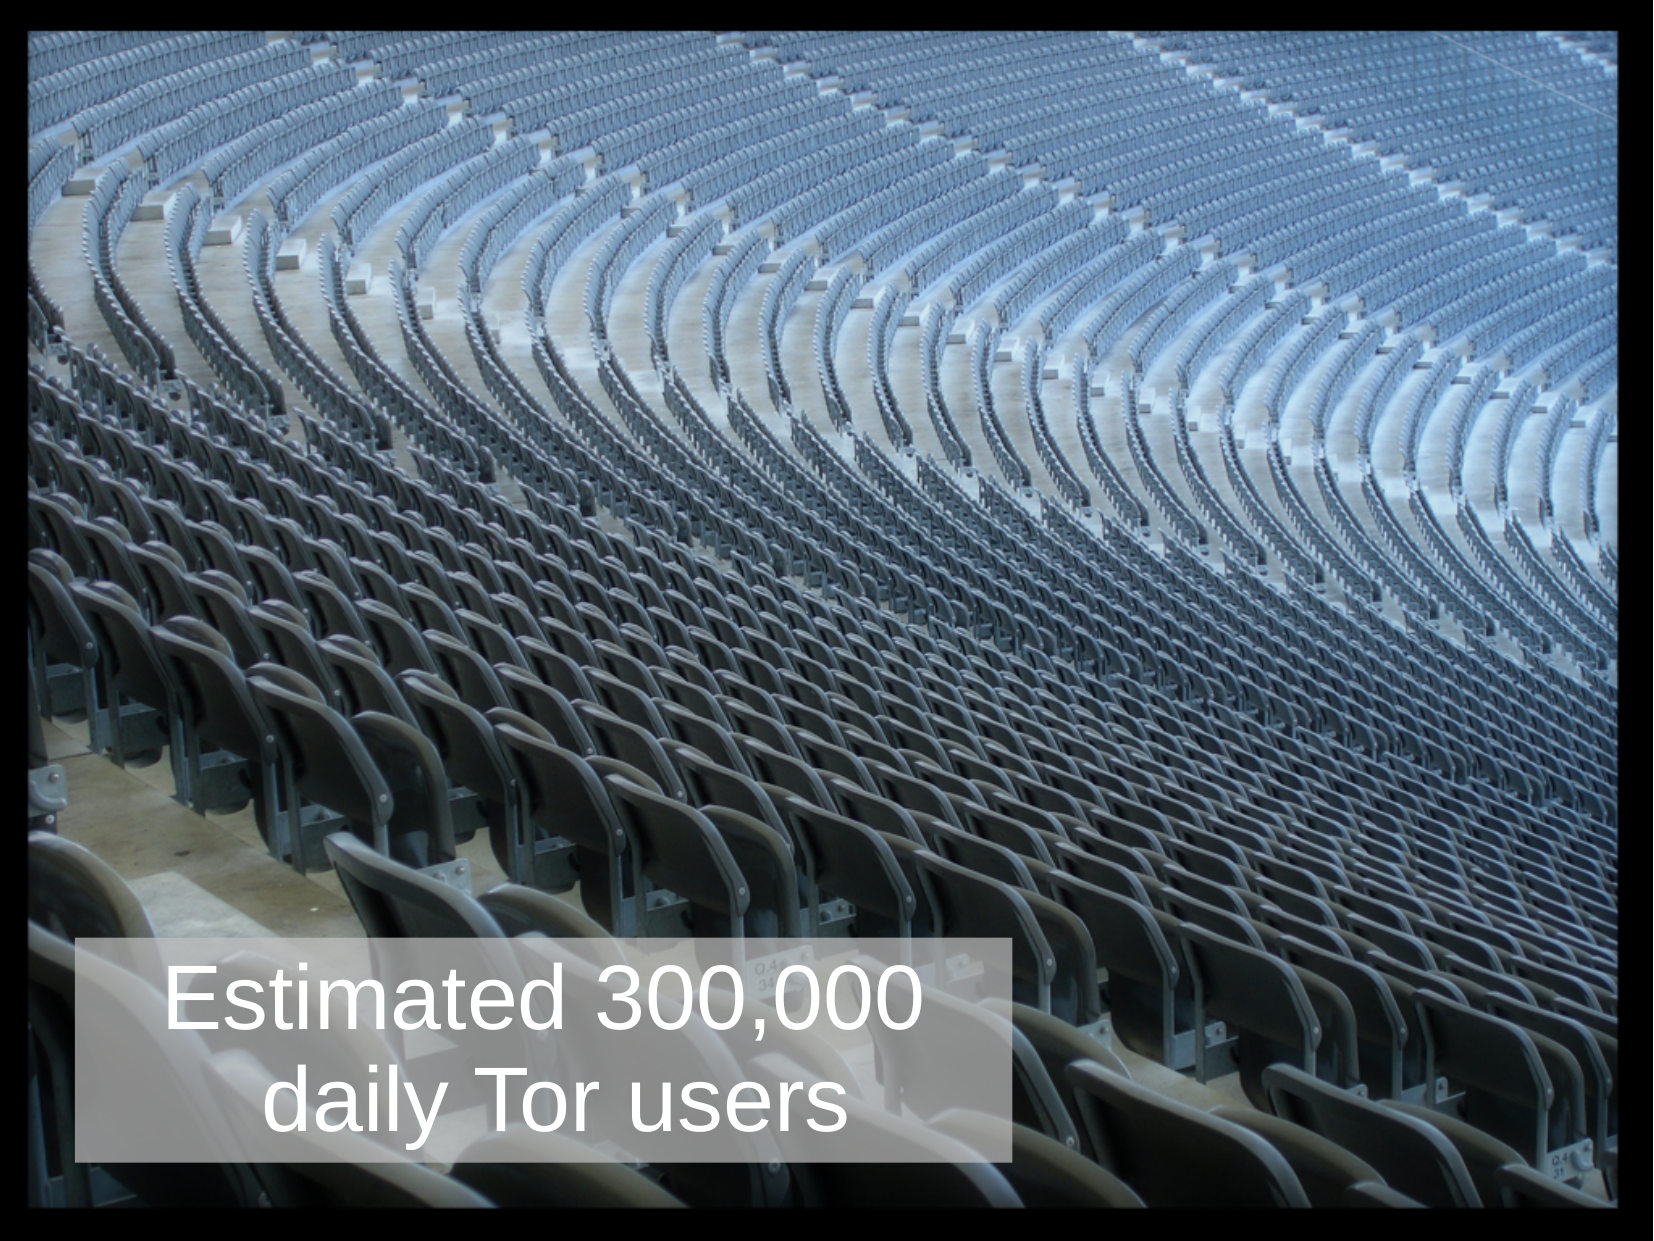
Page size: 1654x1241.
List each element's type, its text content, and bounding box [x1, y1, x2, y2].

picture [0, 0, 1653, 1238]
title Estimated 300,000 daily Tor users [75, 946, 1013, 1152]
text_box [74, 937, 1013, 1163]
